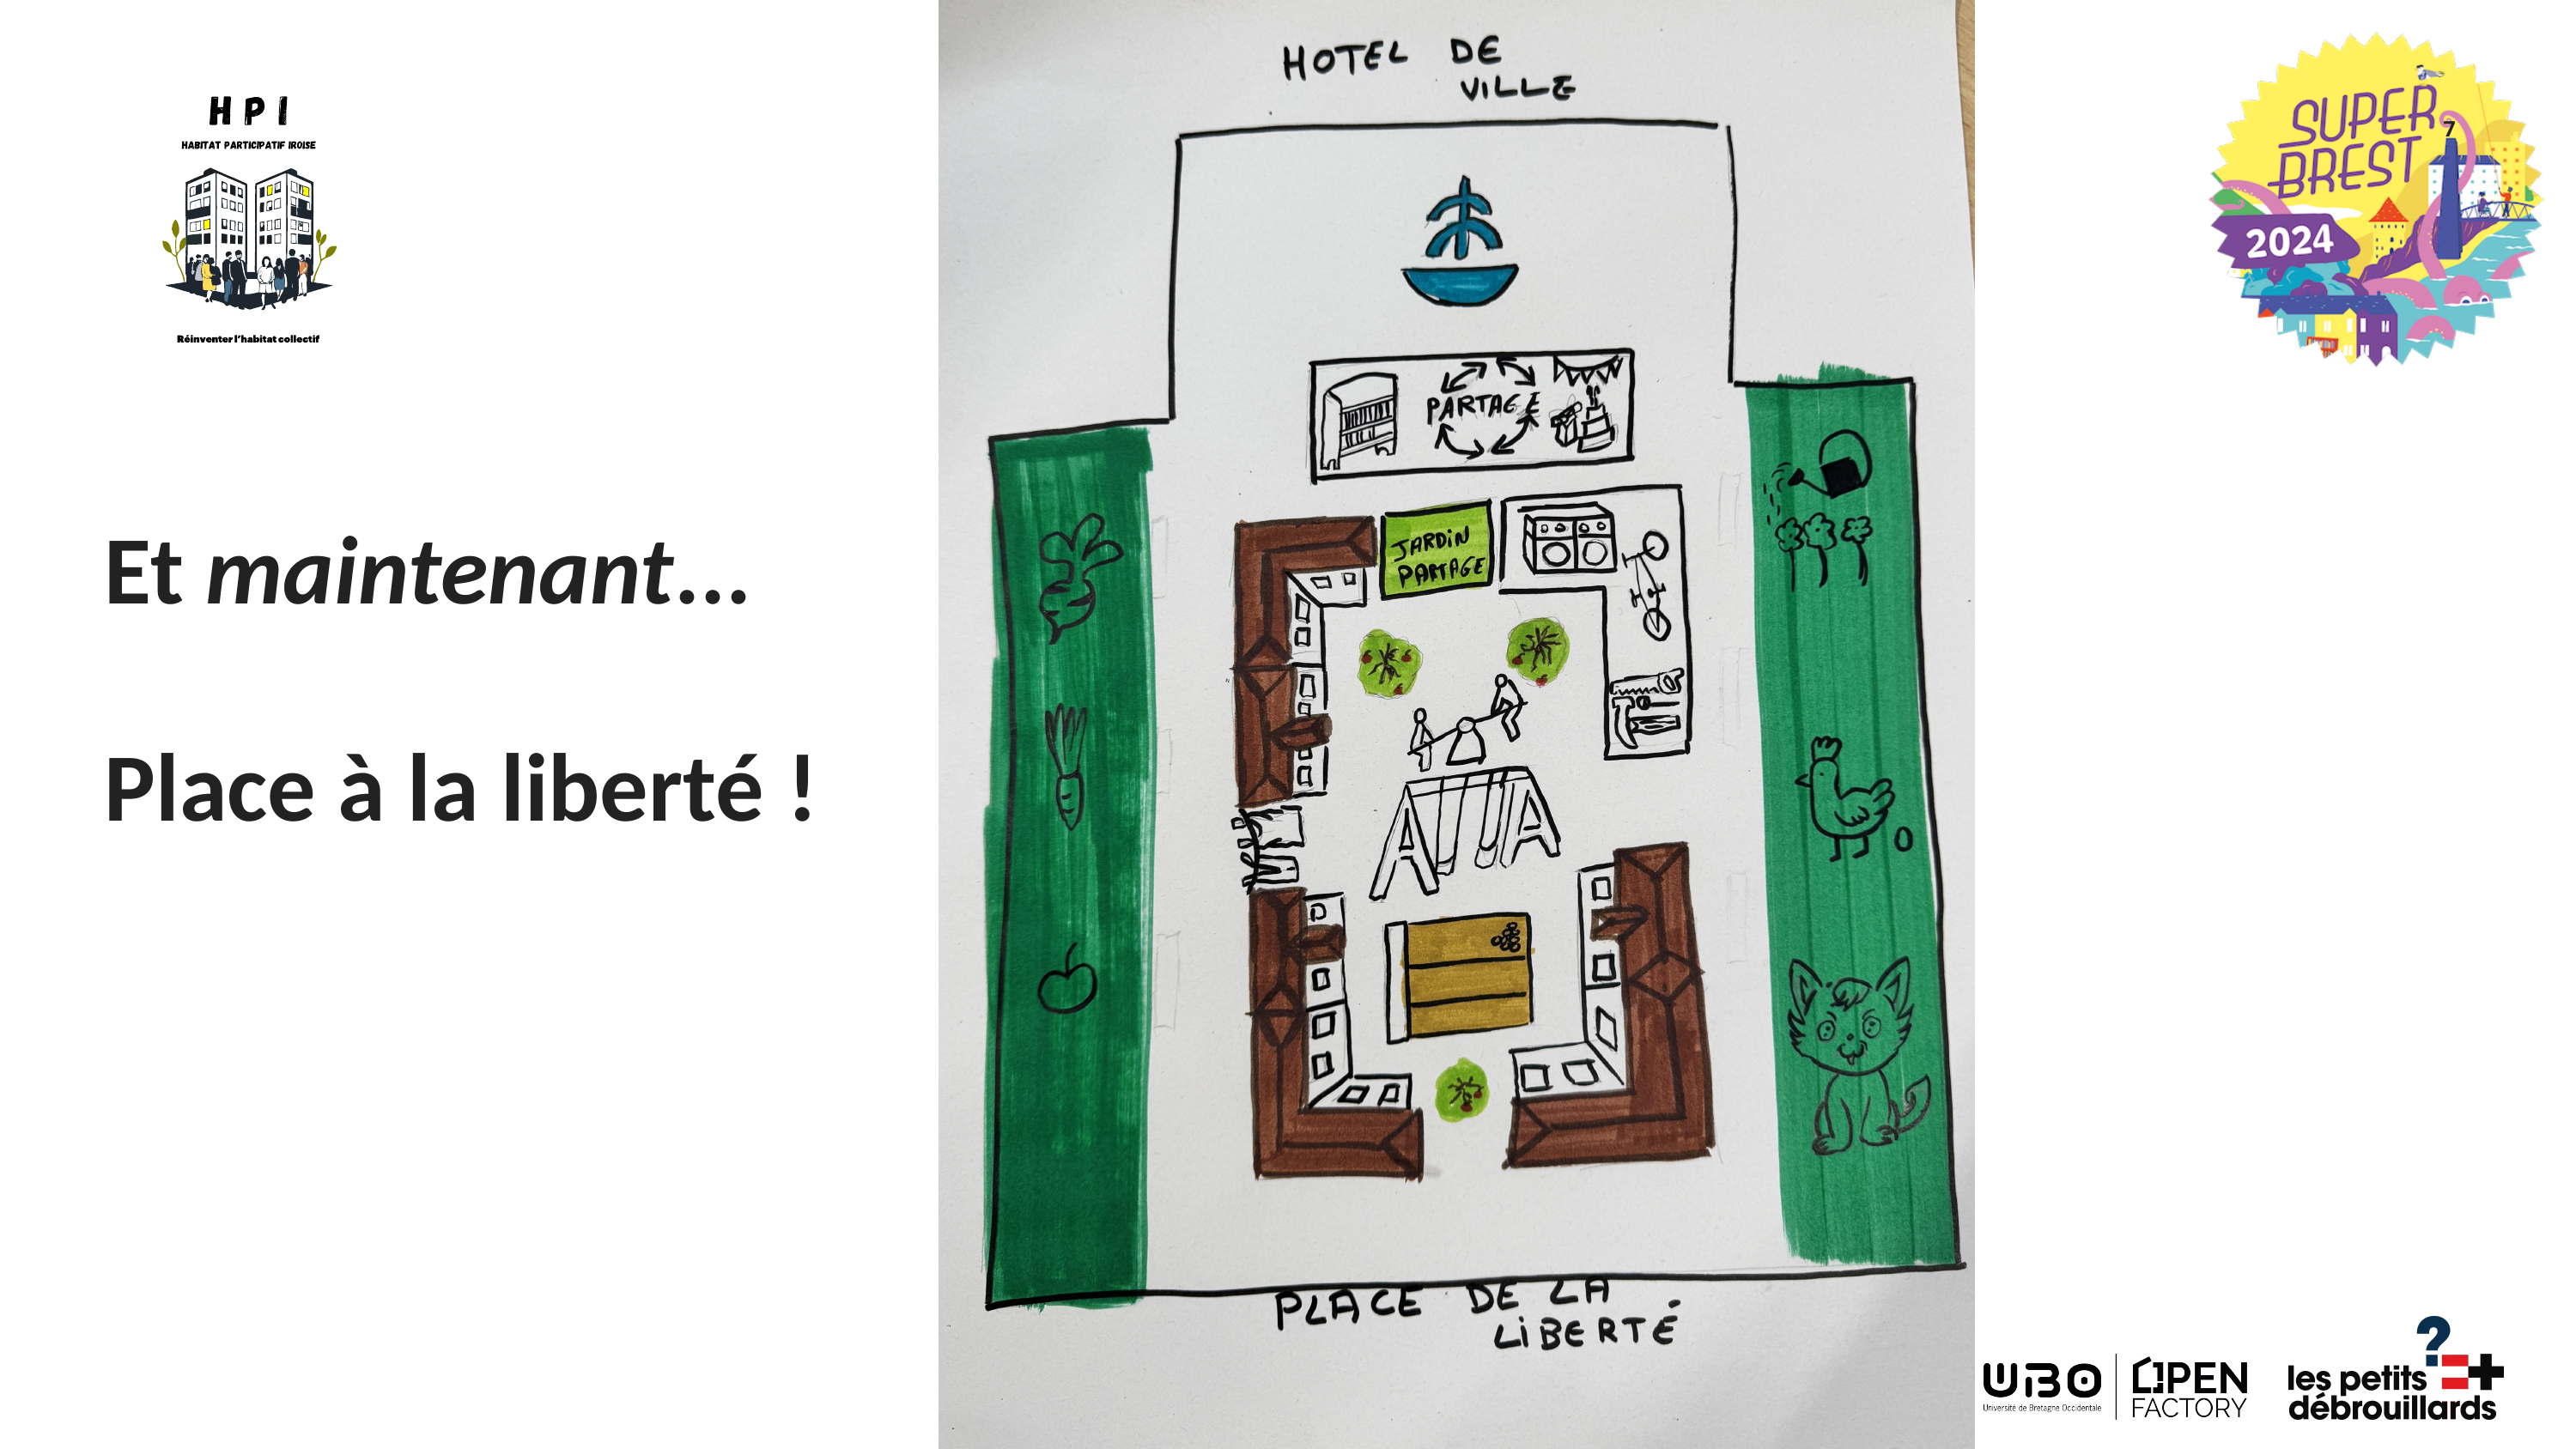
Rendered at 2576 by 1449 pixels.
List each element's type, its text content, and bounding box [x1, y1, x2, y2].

picture [2288, 1316, 2504, 1420]
title Et maintenant... [104, 503, 939, 719]
picture [1984, 1354, 2247, 1420]
picture [2176, 0, 2576, 400]
picture [939, 0, 1975, 1449]
picture [131, 59, 366, 388]
title Place à la liberté ! [104, 719, 1572, 937]
slide_number <numéro> [2307, 93, 2456, 145]
